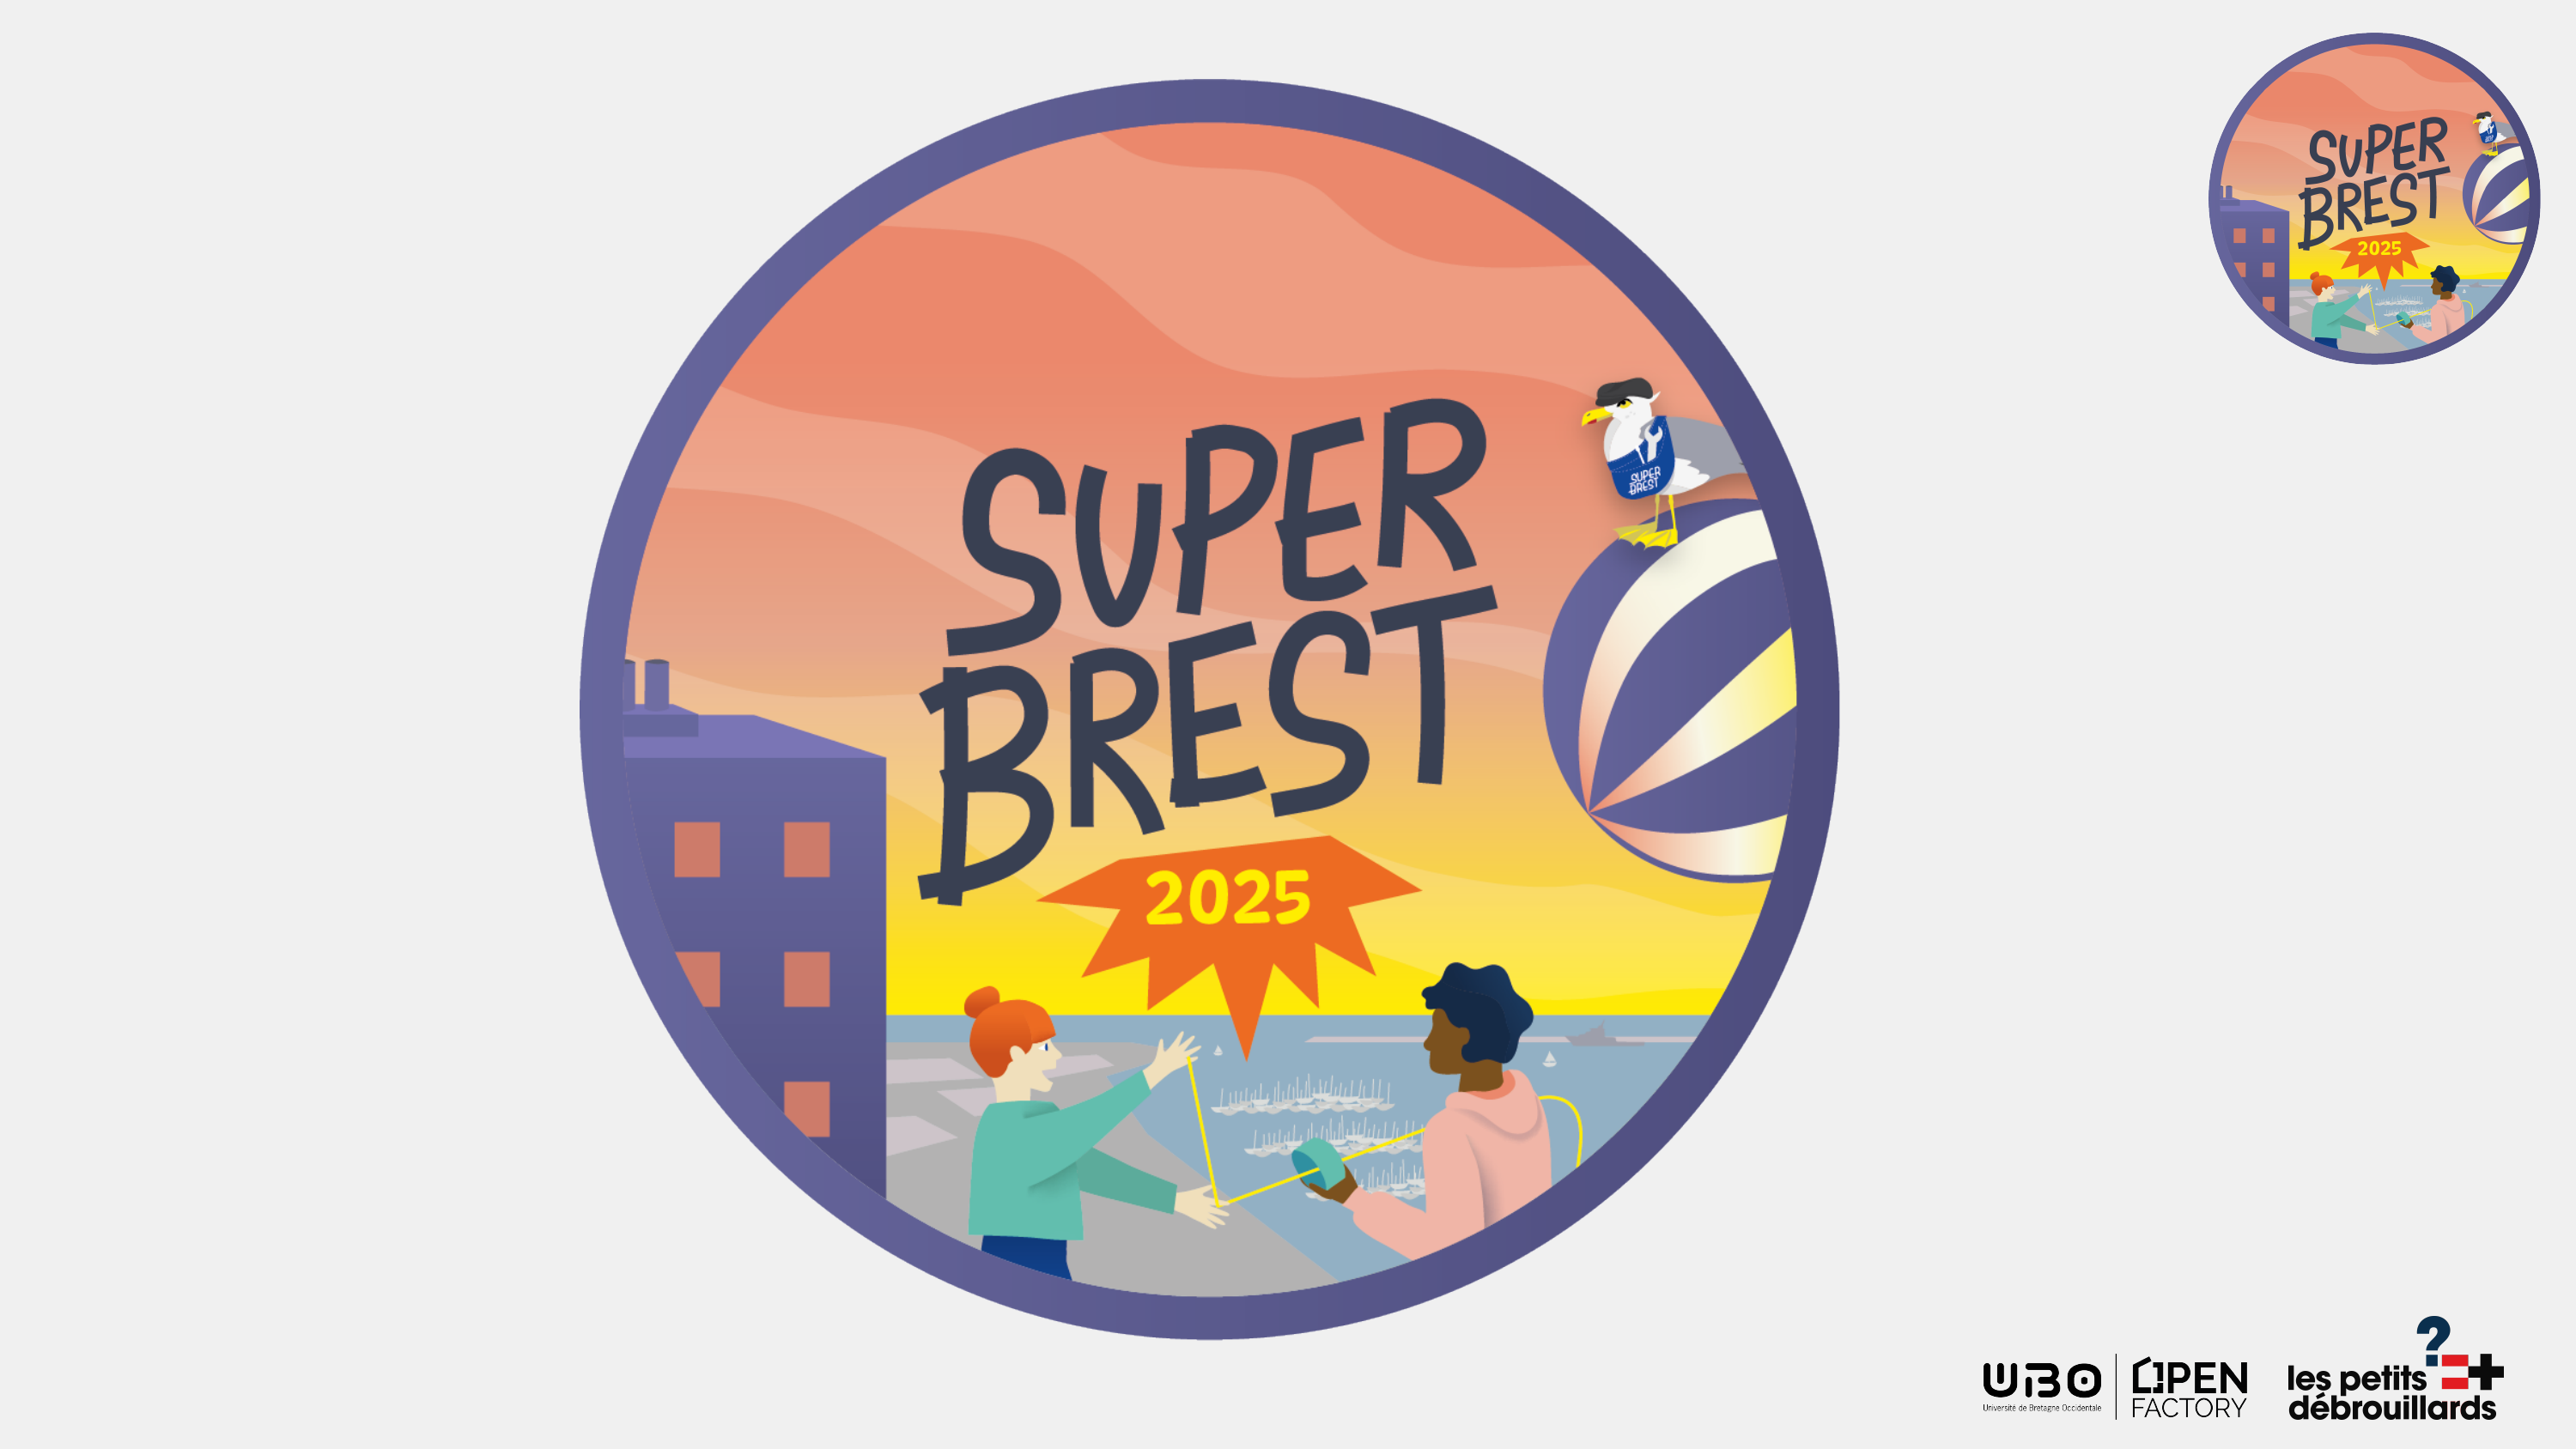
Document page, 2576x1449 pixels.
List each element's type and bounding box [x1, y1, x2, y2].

picture [2288, 1316, 2504, 1420]
picture [1984, 1354, 2247, 1420]
picture [580, 79, 1841, 1341]
picture [2208, 33, 2541, 365]
